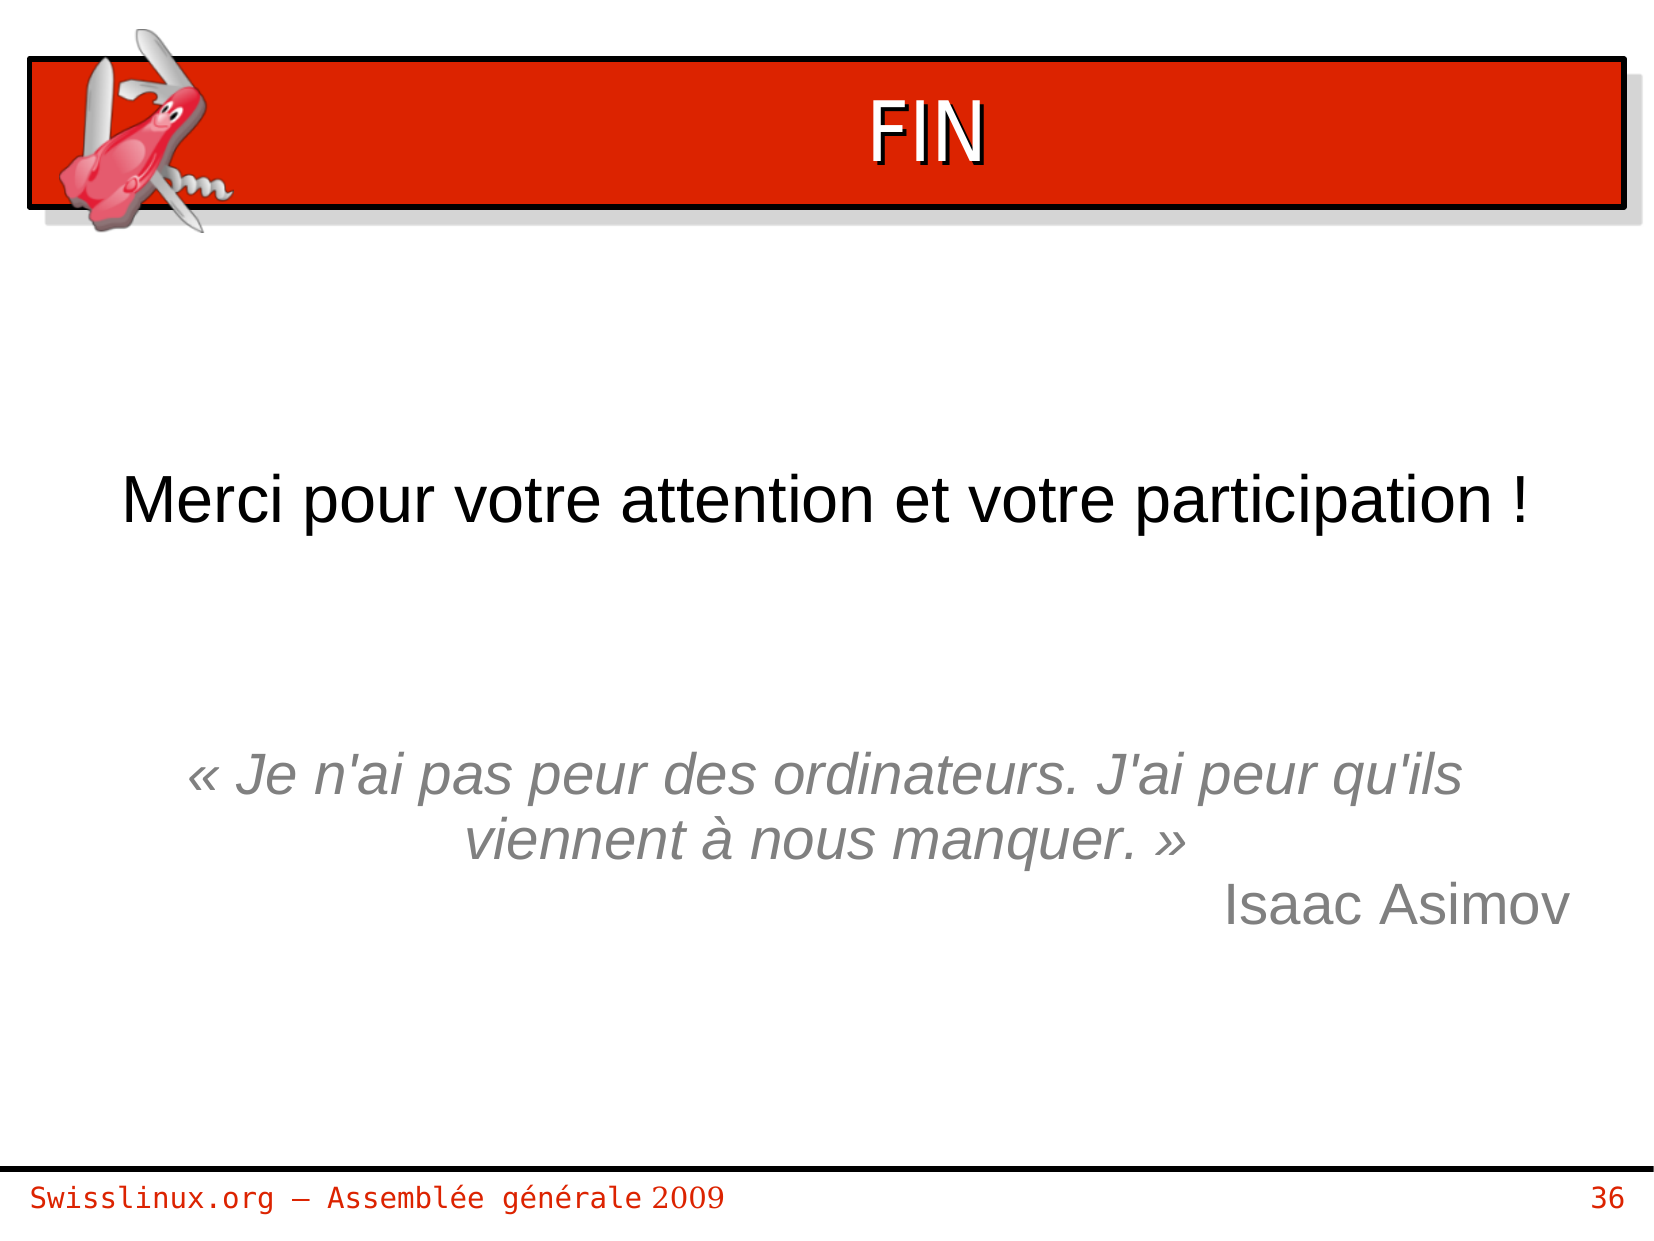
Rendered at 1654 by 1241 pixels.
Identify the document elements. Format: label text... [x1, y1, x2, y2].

subtitle Merci pour votre attention et votre participation ! « Je n'ai pas peur des ordinateurs. J'ai peur qu'ils viennent à nous manquer. » Isaac Asimov [82, 297, 1571, 1102]
picture [59, 29, 234, 233]
title FIN [259, 84, 1595, 182]
